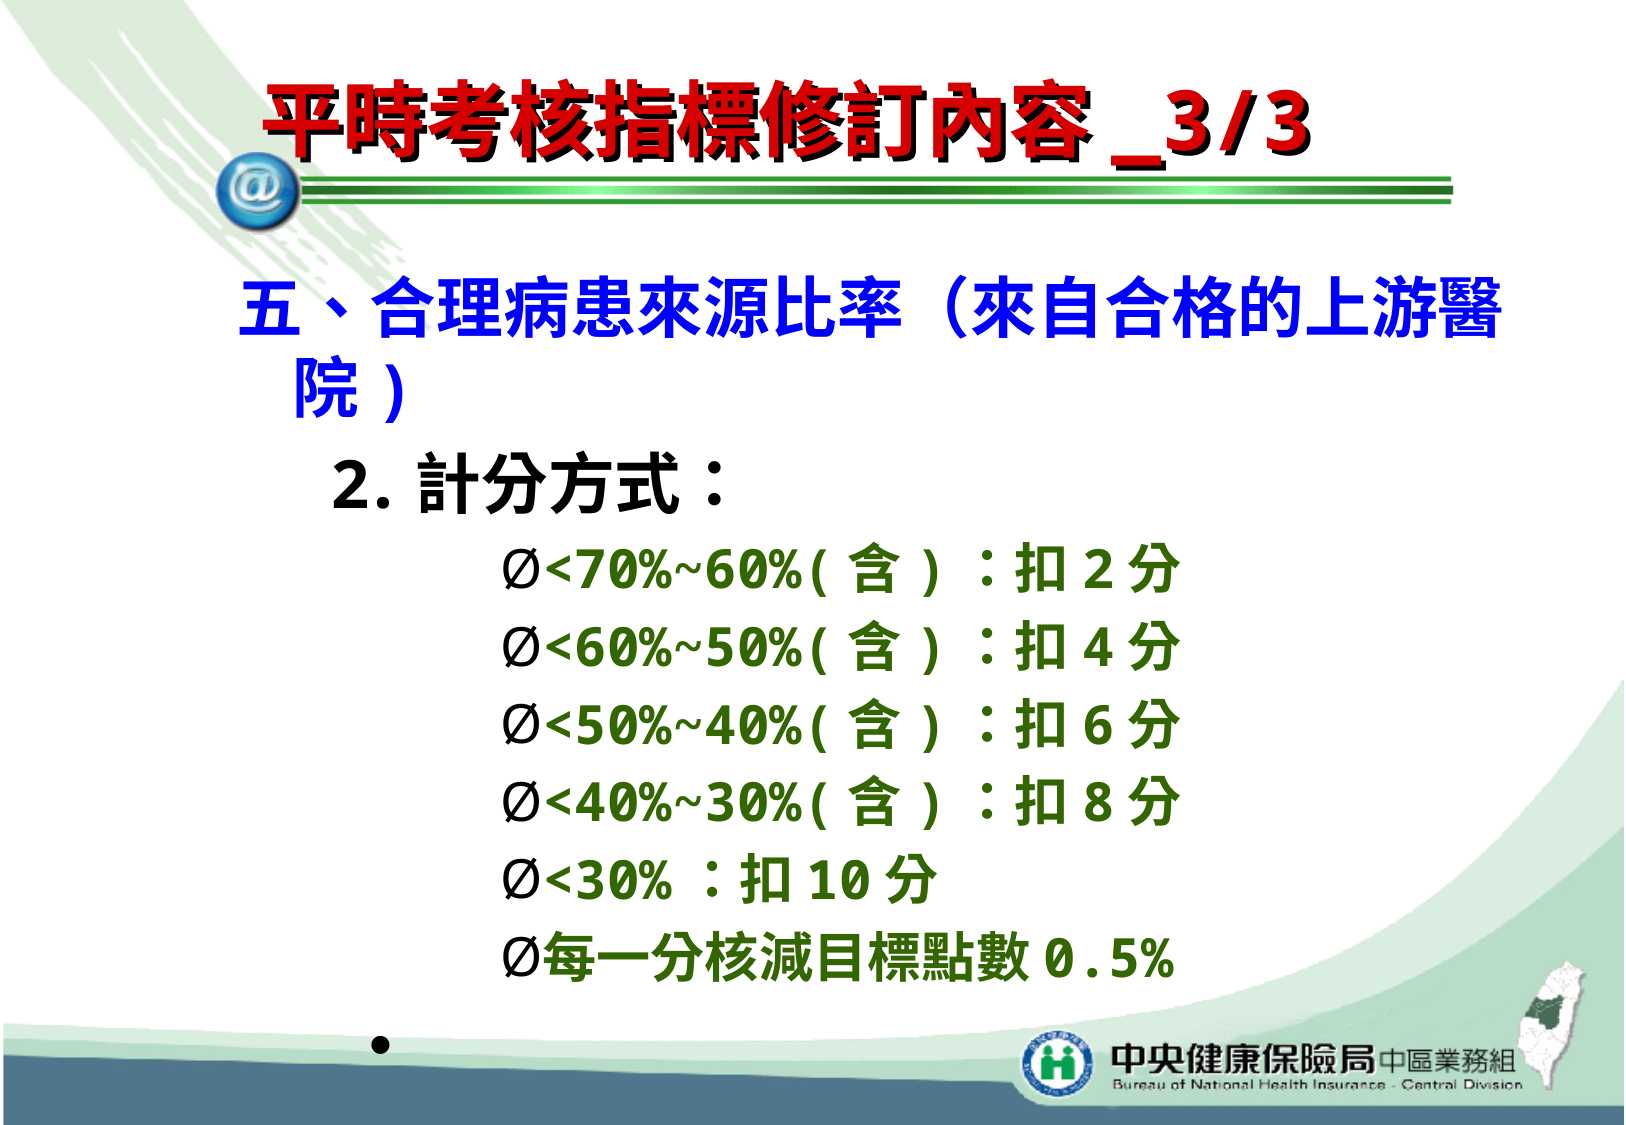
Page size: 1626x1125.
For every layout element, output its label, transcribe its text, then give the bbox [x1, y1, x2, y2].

title 平時考核指標修訂內容_3/3 [85, 23, 1485, 211]
list 五、合理病患來源比率（來自合格的上游醫院) 計分方式： <70%~60%(含)：扣2分 <60%~50%(含)：扣4分 <50%~40%(含)：扣6分 <40%~30%(含)：扣8分 <30%：扣10分 每一分核減目標點數0.5% [165, 257, 1575, 997]
